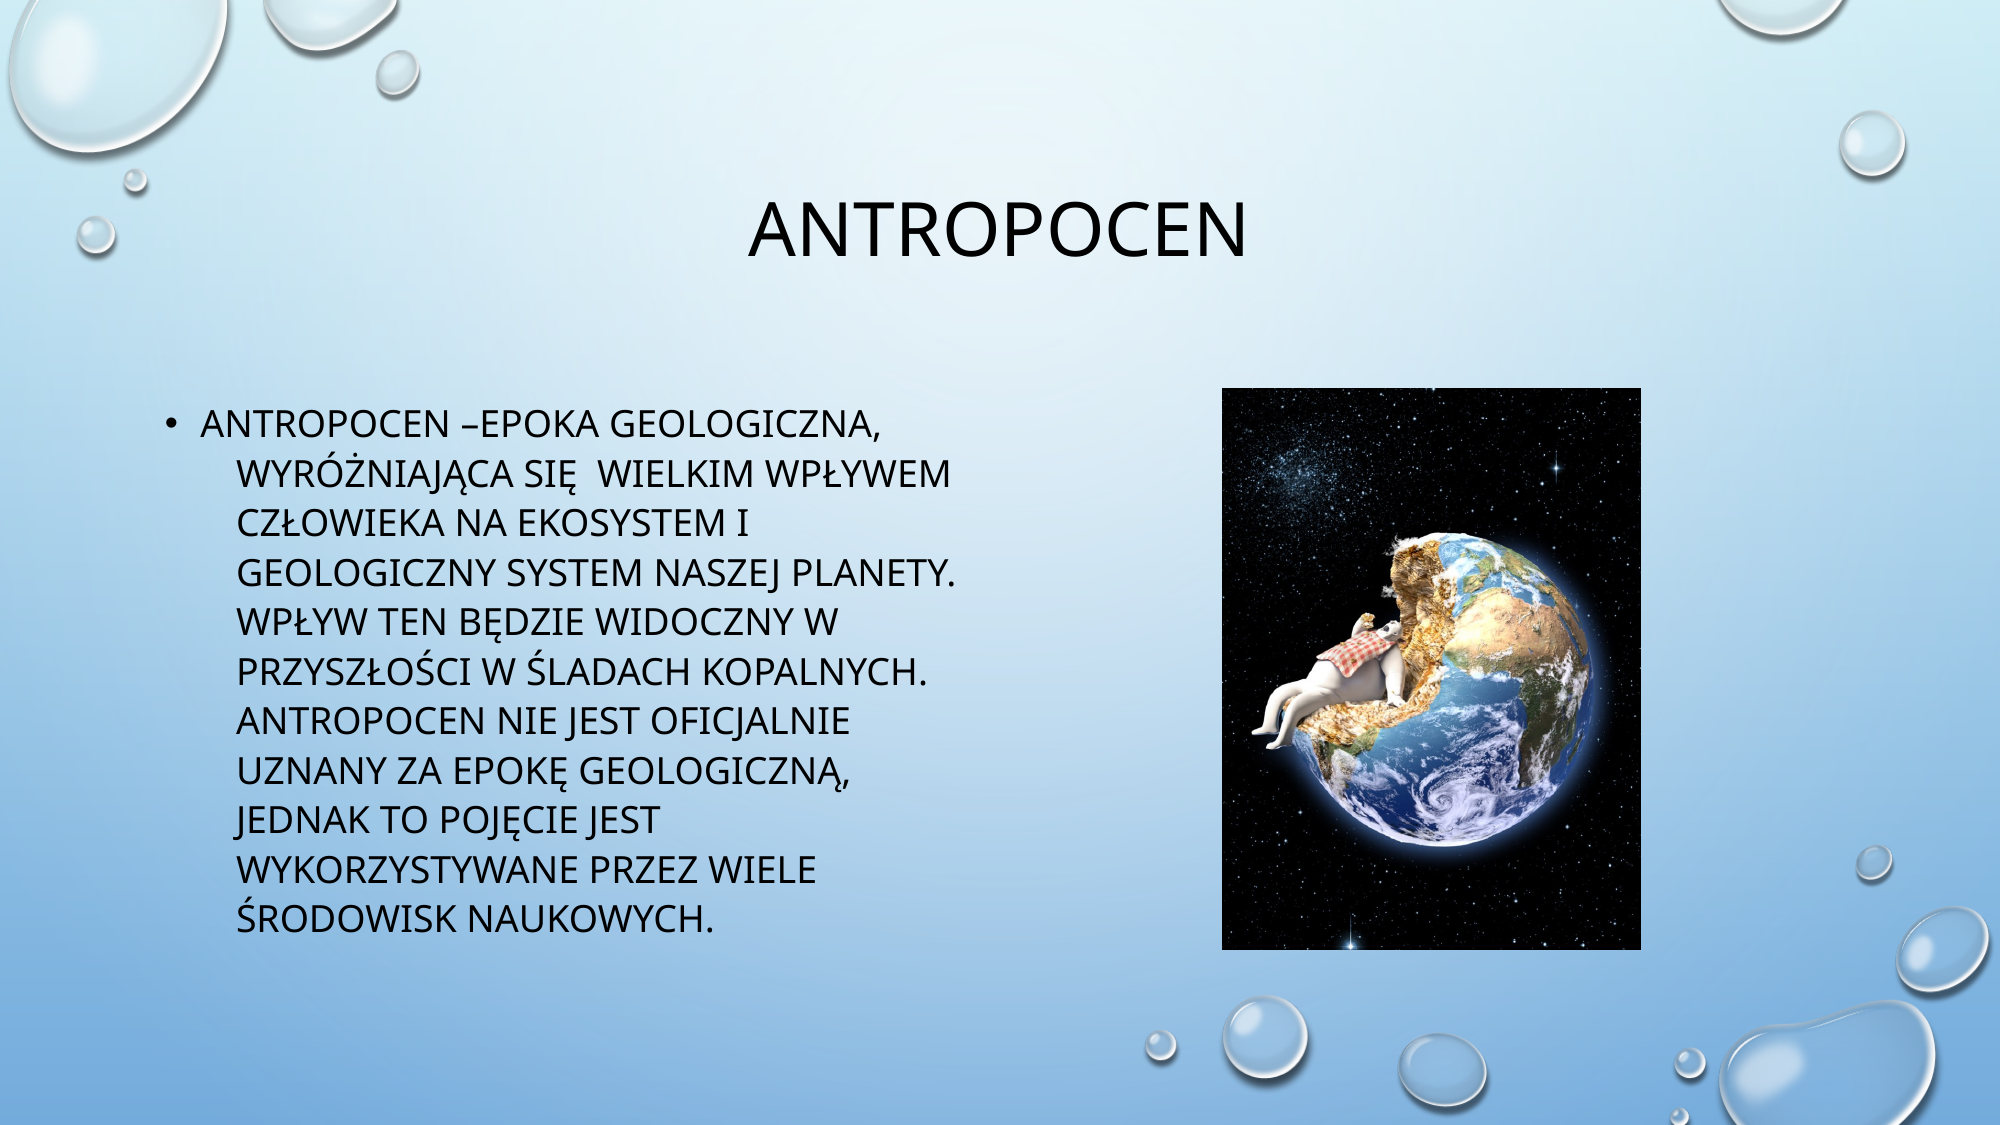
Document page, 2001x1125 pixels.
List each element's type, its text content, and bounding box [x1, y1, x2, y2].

picture [1222, 388, 1641, 951]
list Antropocen –epoka geologiczna, wyróżniająca się wielkim wpływem człowieka na ekosystem i geologiczny system naszej planety. Wpływ ten będzie widoczny w przyszłości w śladach kopalnych. Antropocen nie jest oficjalnie uznany za epokę geologiczną, jednak TO POJĘCIE JEST wykorzystywane przez wiele środowisk naukowych. [149, 388, 988, 950]
title ANTROPOCEN [149, 101, 1851, 364]
